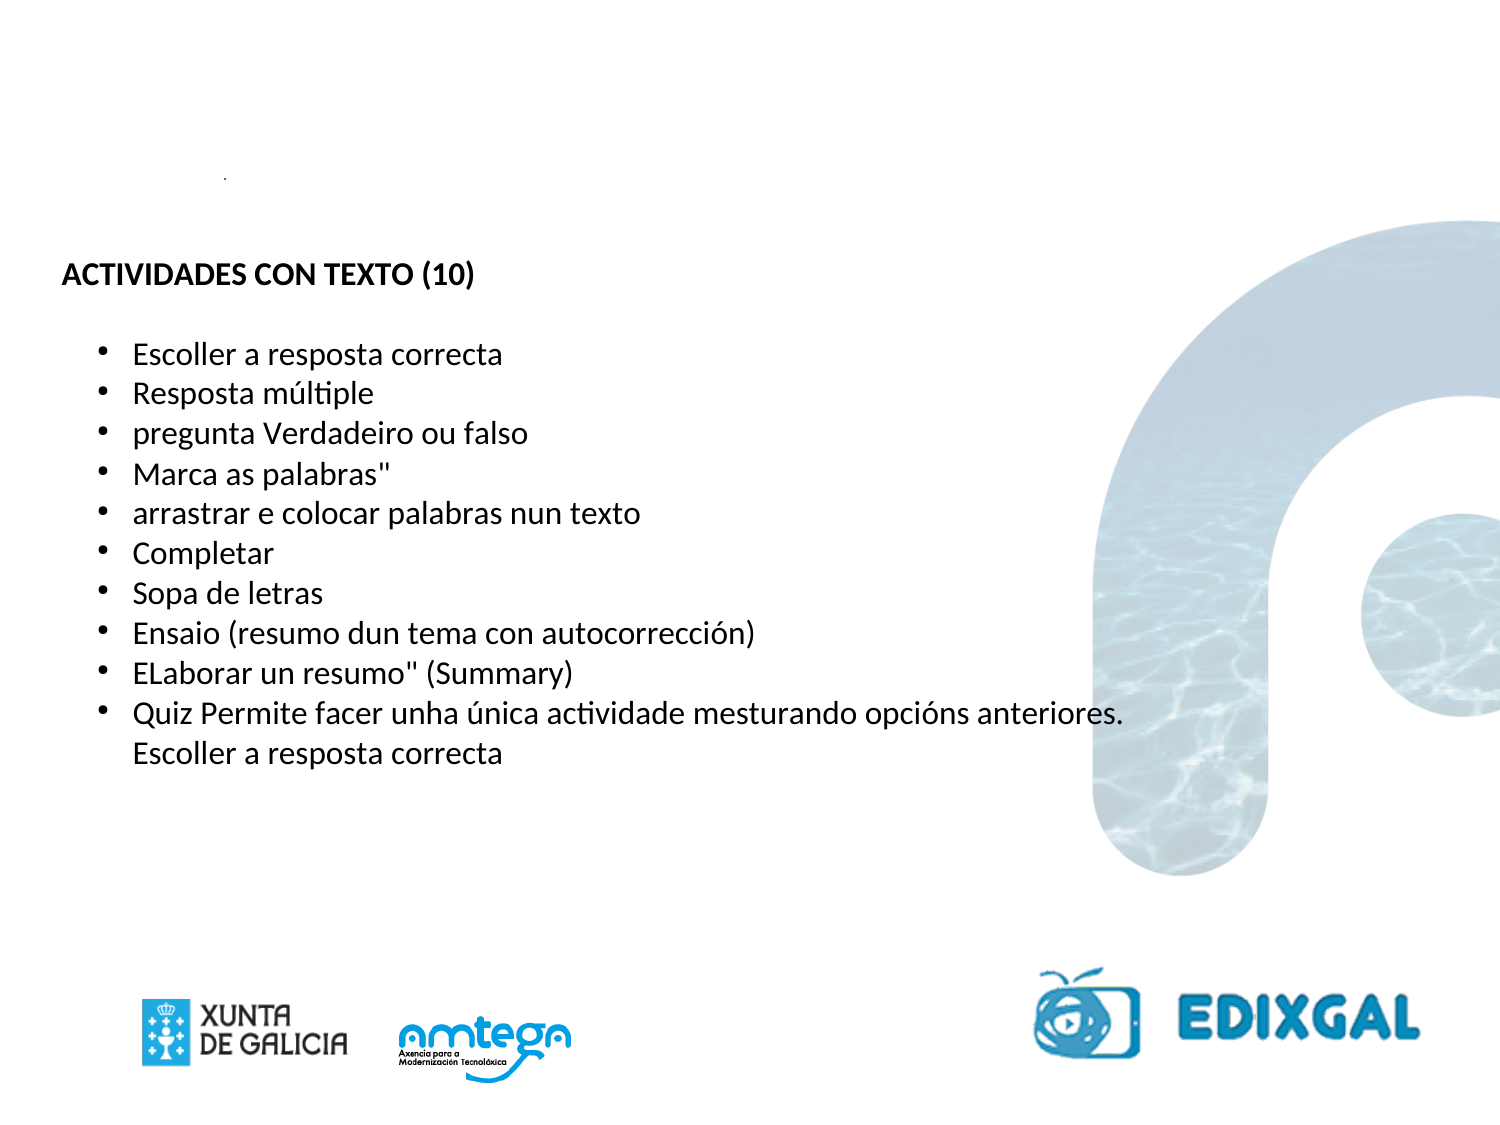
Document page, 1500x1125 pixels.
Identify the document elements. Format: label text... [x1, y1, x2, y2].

text_box ACTIVIDADES CON TEXTO (10) Escoller a resposta correcta Resposta múltiple pregunta Verdadeiro ou falso Marca as palabras" arrastrar e colocar palabras nun texto Completar Sopa de letras Ensaio (resumo dun tema con autocorrección) ELaborar un resumo" (Summary) Quiz Permite facer unha única actividade mesturando opcións anteriores. Escoller a resposta correcta [46, 174, 1397, 910]
picture [1027, 966, 1430, 1063]
picture [105, 978, 372, 1079]
picture [375, 996, 586, 1102]
picture [1019, 149, 1500, 926]
